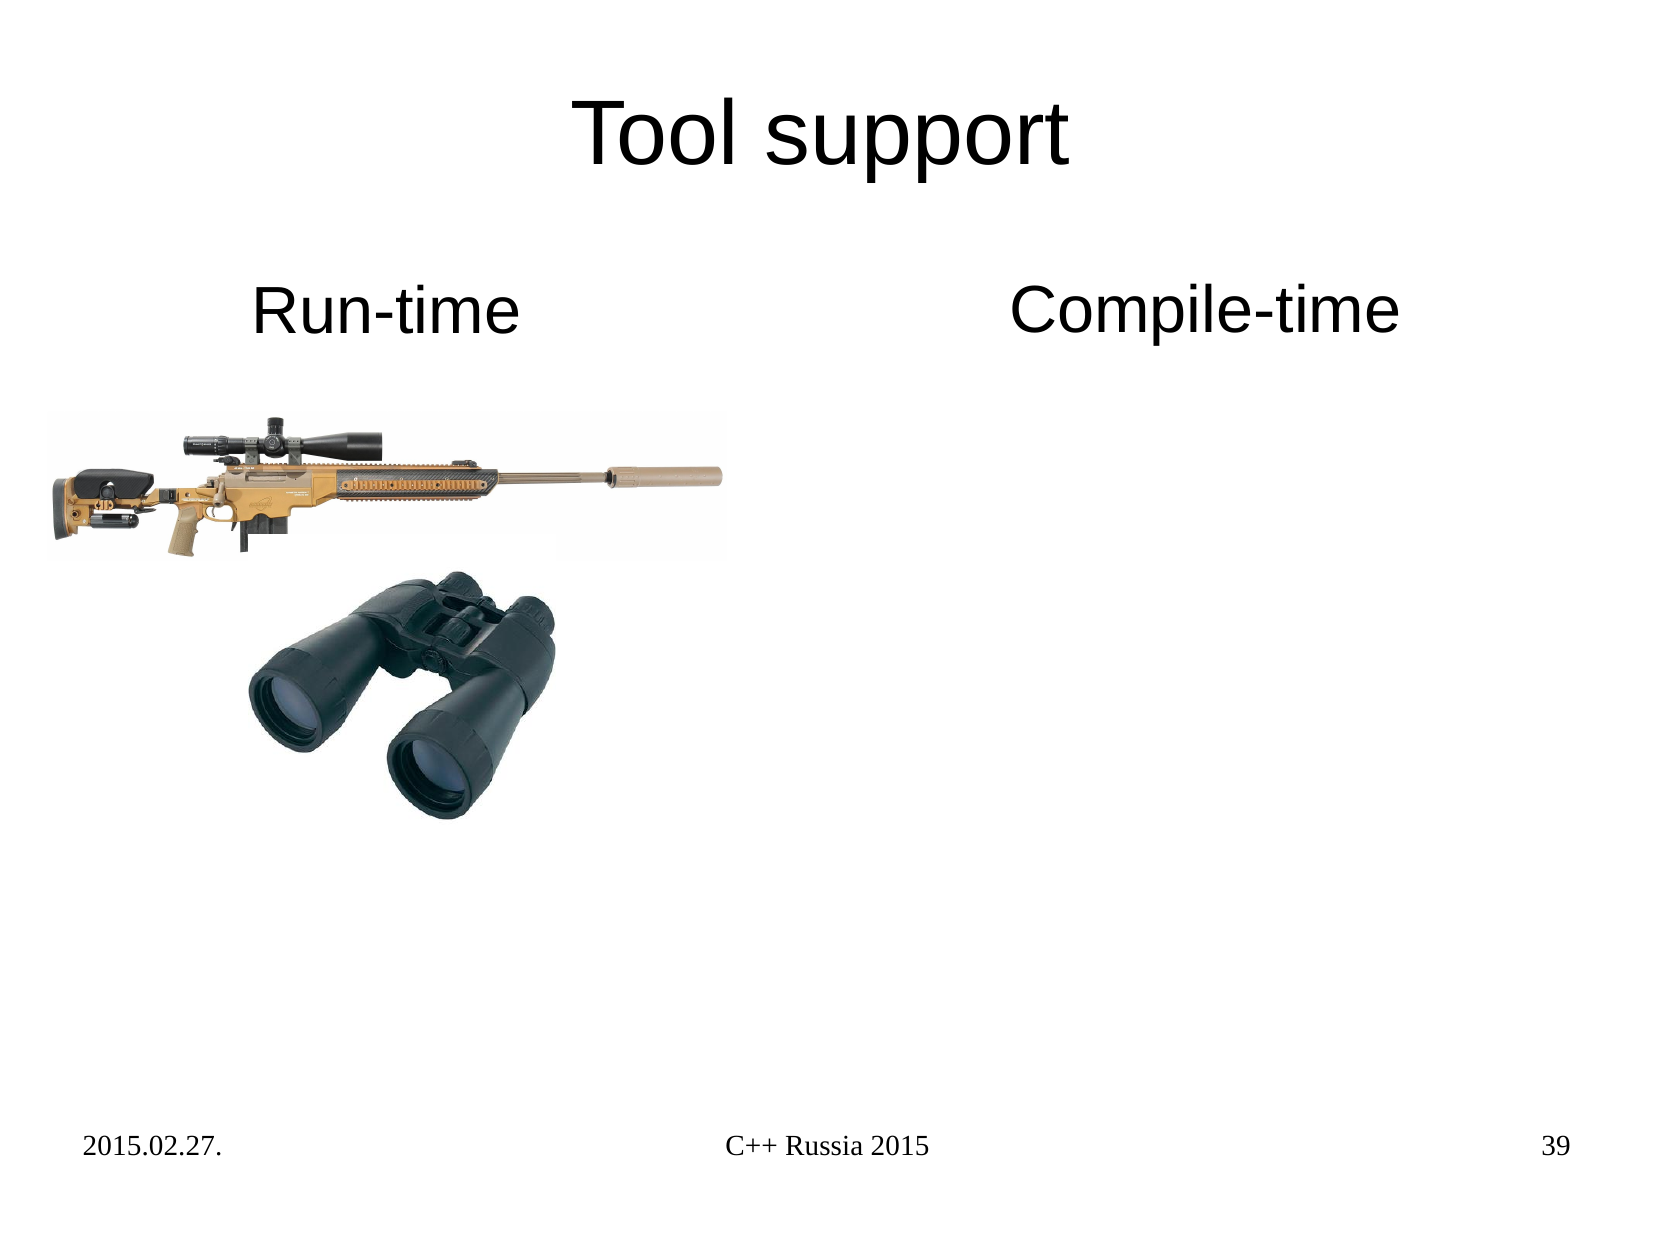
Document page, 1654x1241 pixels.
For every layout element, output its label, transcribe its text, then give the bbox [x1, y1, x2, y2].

picture [47, 411, 727, 857]
text_box Run-time [236, 265, 537, 356]
title Tool support [76, 29, 1565, 237]
text_box Compile-time [994, 264, 1418, 355]
